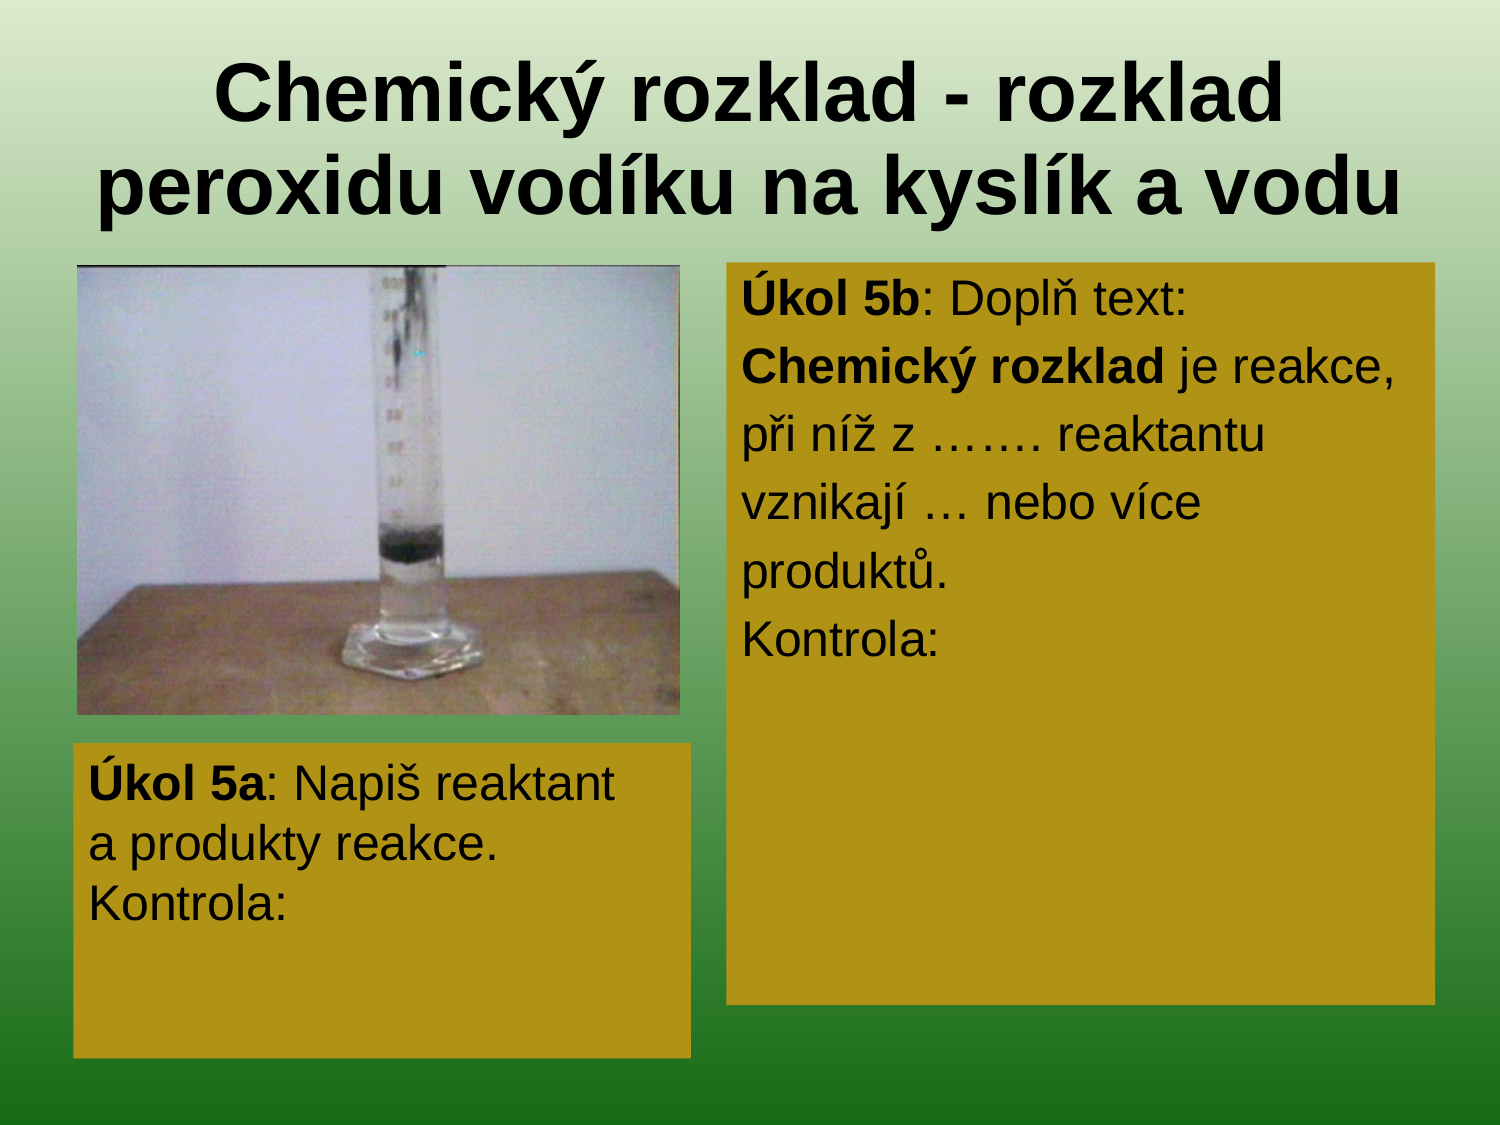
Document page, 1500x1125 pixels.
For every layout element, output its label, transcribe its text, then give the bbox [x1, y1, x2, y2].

text_box Úkol 5a: Napiš reaktant a produkty reakce. Kontrola: Reaktant je peroxid vodíku, produkty jsou kyslík a voda. [73, 742, 691, 1059]
list Úkol 5b: Doplň text: Chemický rozklad je reakce, při níž z ……. reaktantu vznikají … nebo více produktů. Kontrola: Chemický rozklad je reakce, při níž z jednoho reaktantu vznikají dva nebo více produktů. [726, 262, 1436, 1006]
title Chemický rozklad - rozklad peroxidu vodíku na kyslík a vodu [75, 31, 1426, 247]
picture [77, 265, 680, 716]
